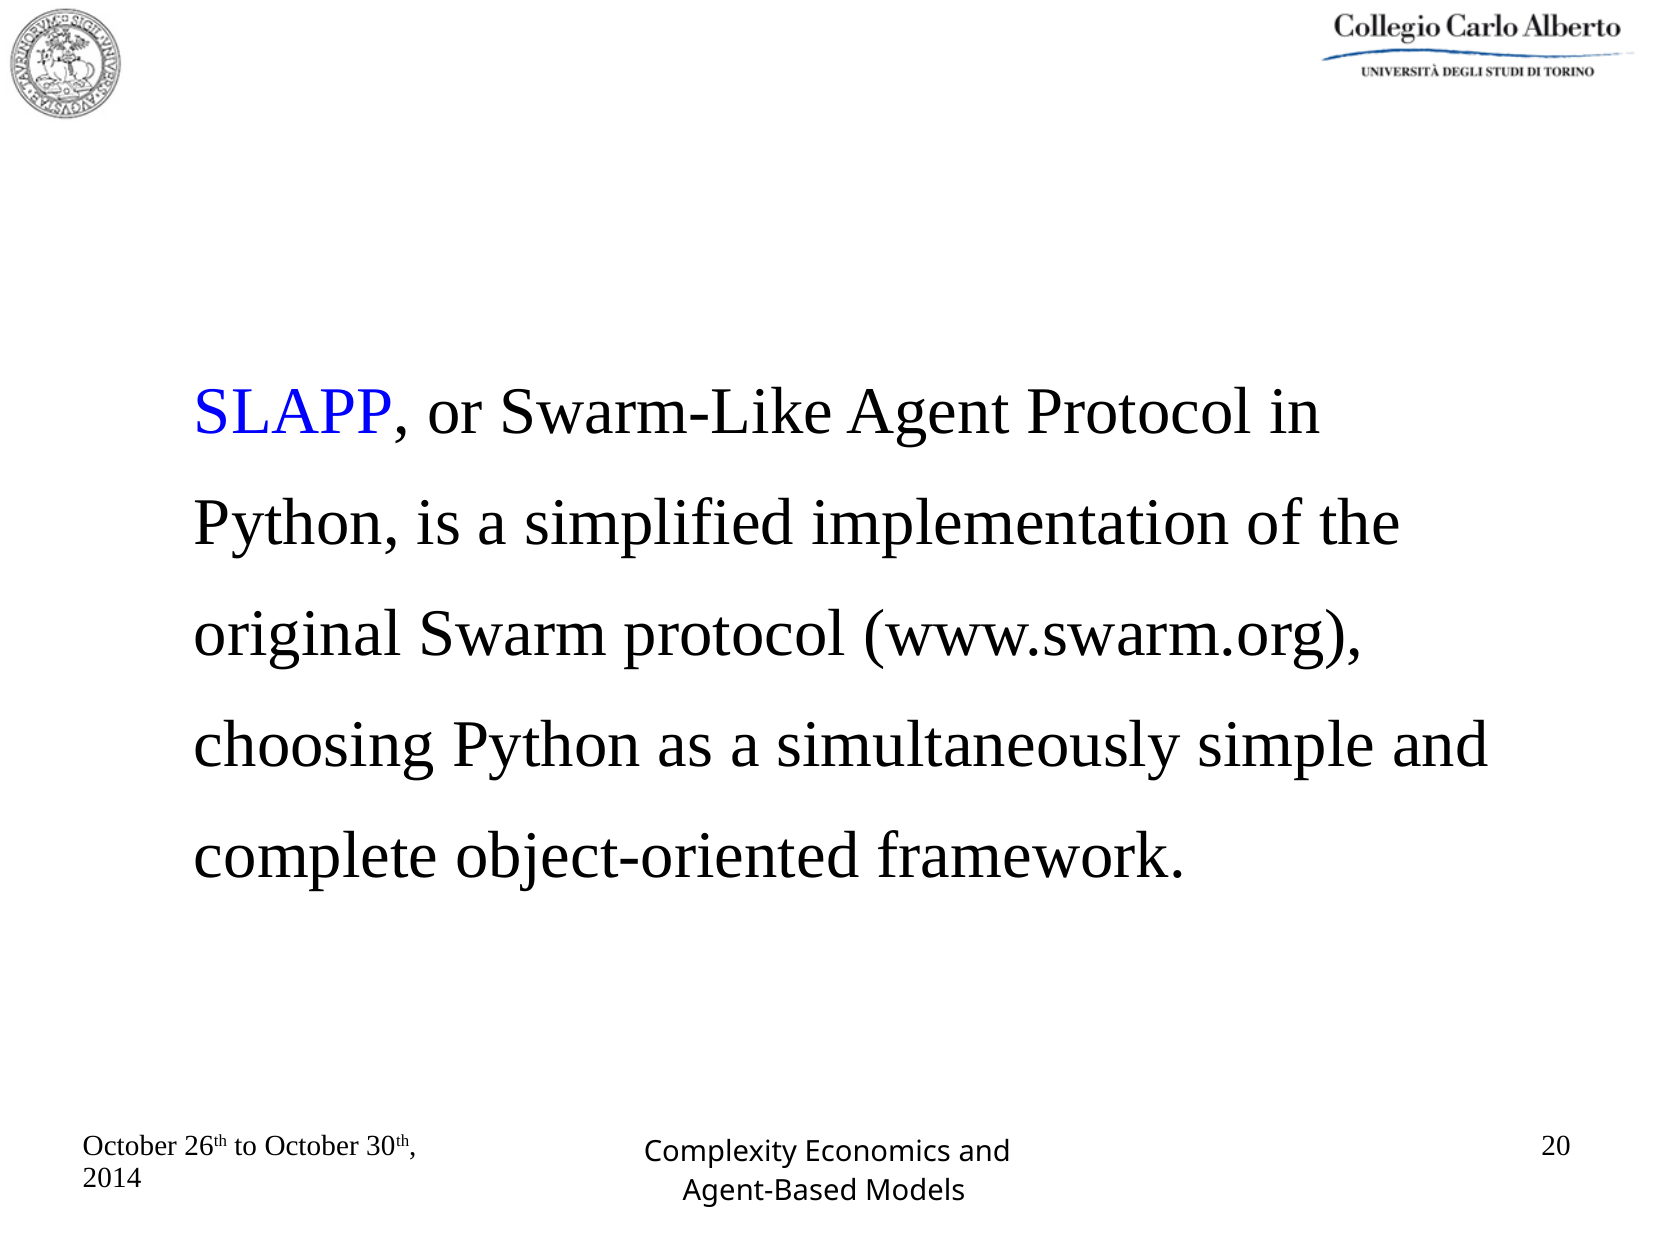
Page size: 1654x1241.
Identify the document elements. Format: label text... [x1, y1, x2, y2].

picture [1312, 0, 1645, 92]
picture [5, 5, 125, 122]
text_box SLAPP, or Swarm-Like Agent Protocol in Python, is a simplified implementation of the original Swarm protocol (www.swarm.org), choosing Python as a simultaneously simple and complete object-oriented framework. [179, 329, 1538, 863]
